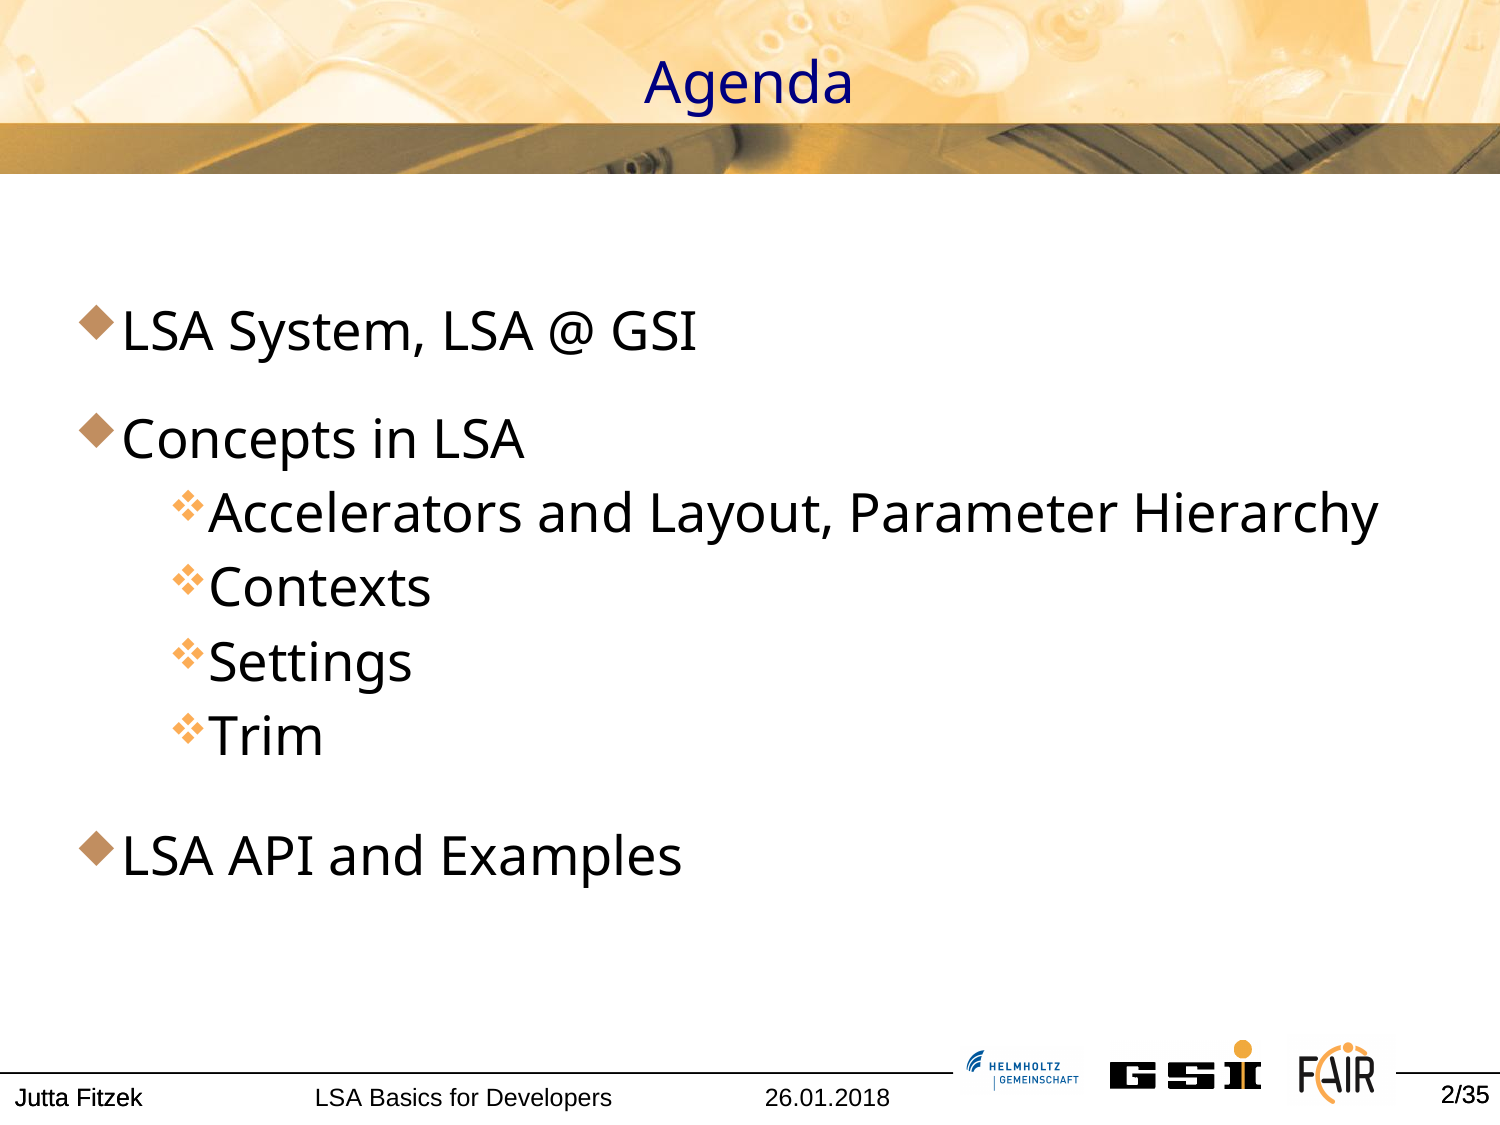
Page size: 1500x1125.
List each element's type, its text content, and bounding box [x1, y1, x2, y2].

list LSA System, LSA @ GSI Concepts in LSA Accelerators and Layout, Parameter Hierarchy Contexts Settings Trim LSA API and Examples [75, 263, 1425, 1006]
picture [0, 0, 1500, 175]
title Agenda [75, 0, 1425, 174]
picture [1110, 1040, 1261, 1089]
picture [960, 1046, 1084, 1095]
picture [1287, 1034, 1396, 1106]
